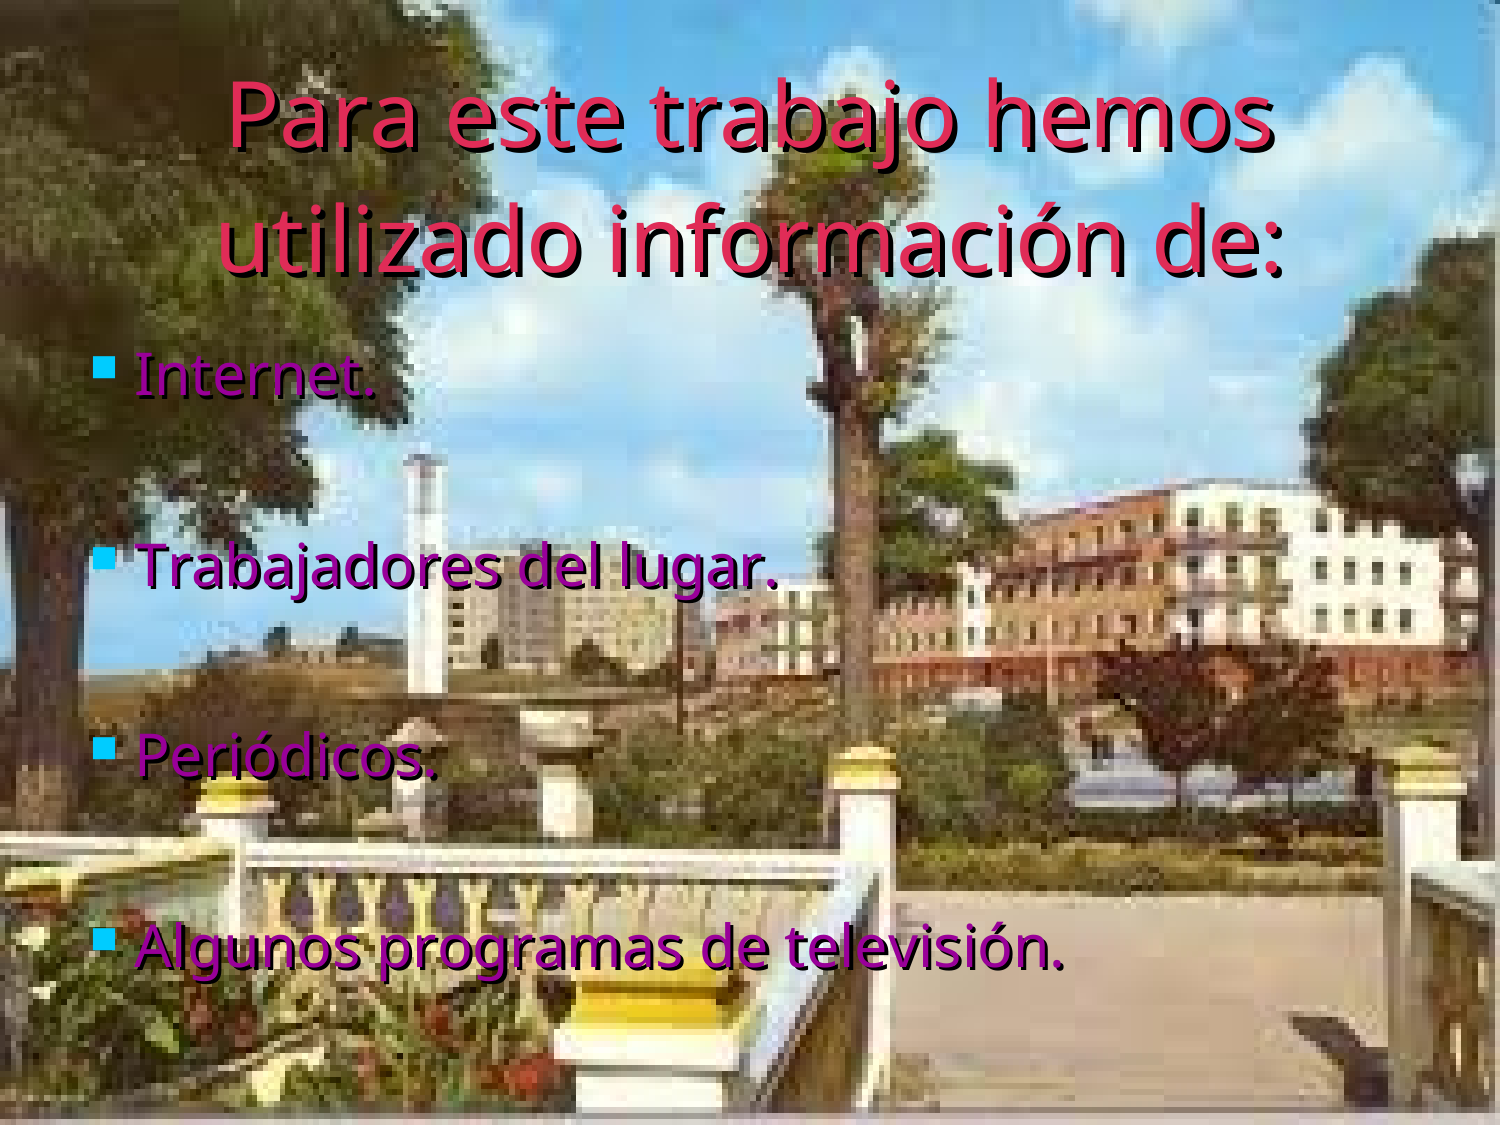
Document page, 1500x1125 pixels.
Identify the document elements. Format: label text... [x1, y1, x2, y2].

list Internet. Trabajadores del lugar. Periódicos. Algunos programas de televisión. [75, 324, 1426, 1000]
picture [0, 0, 1500, 1125]
title Para este trabajo hemos utilizado información de: [75, 60, 1426, 290]
